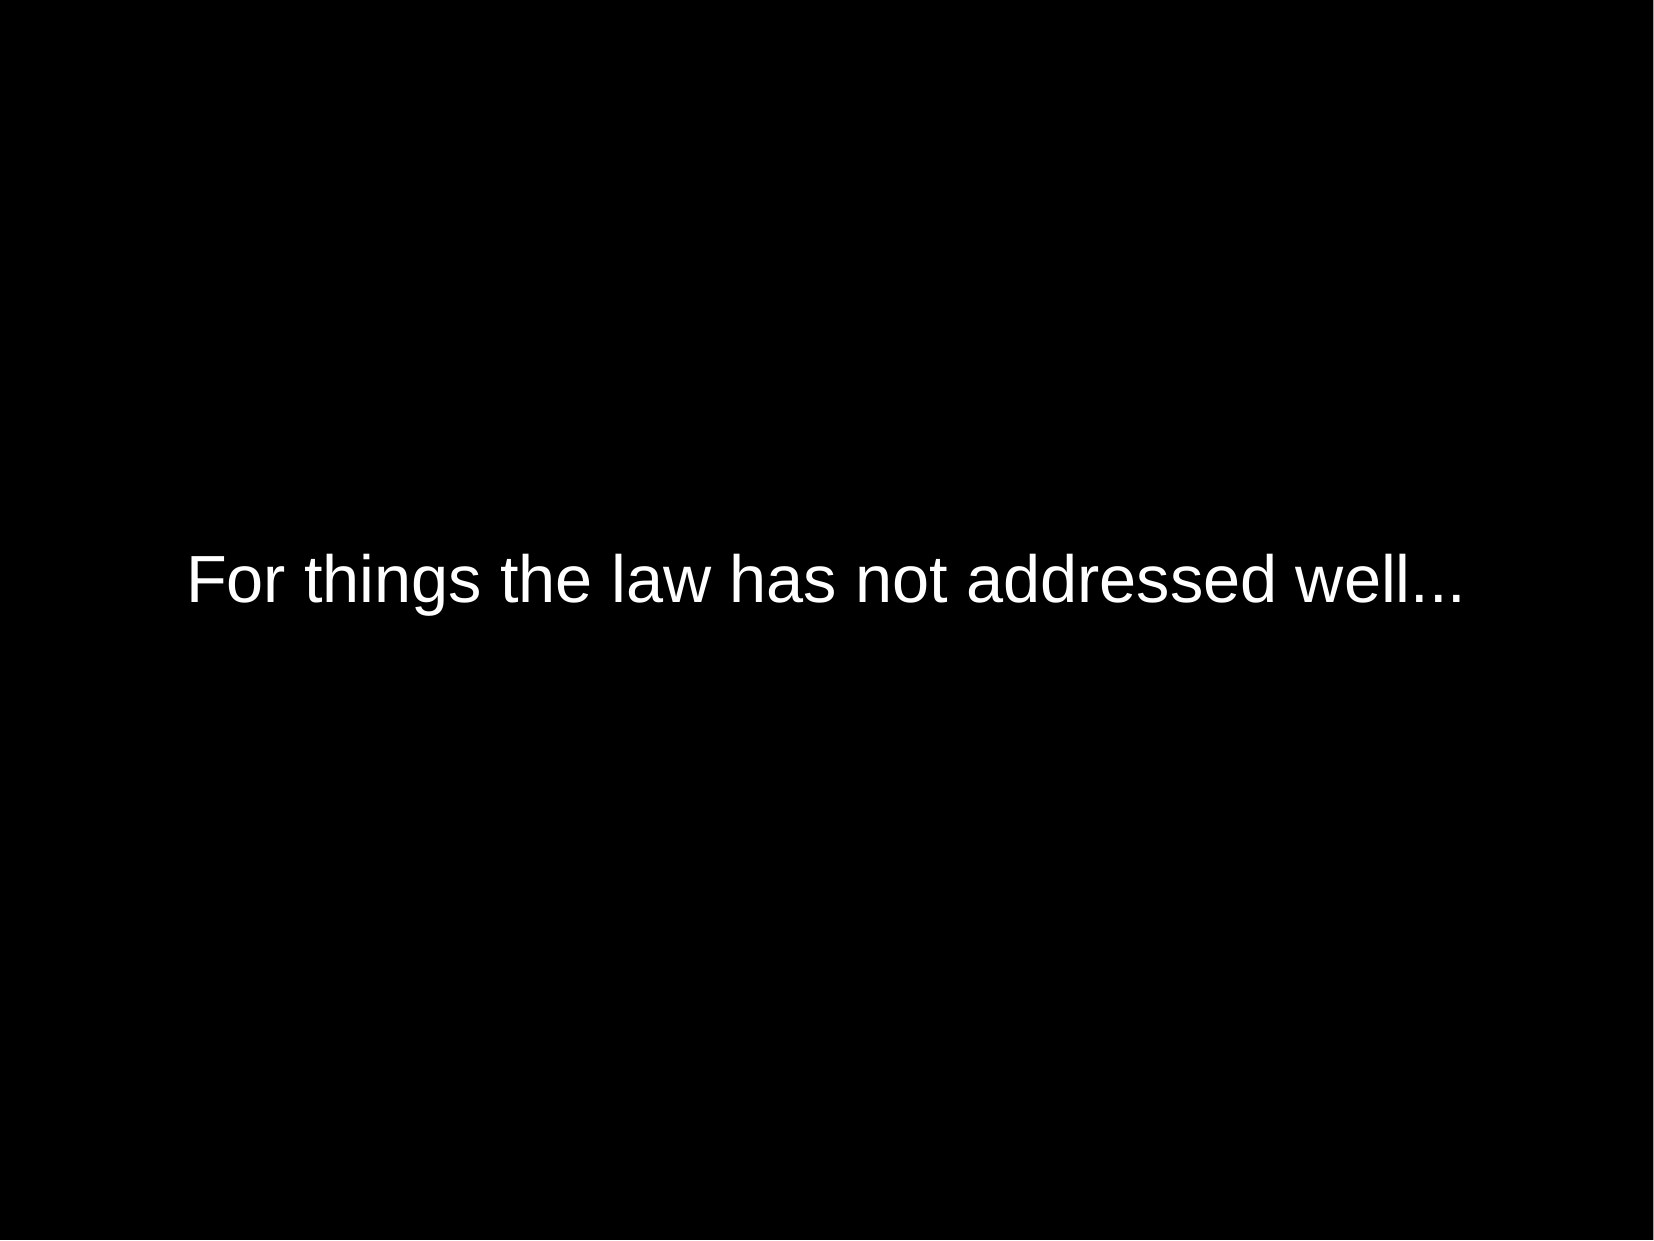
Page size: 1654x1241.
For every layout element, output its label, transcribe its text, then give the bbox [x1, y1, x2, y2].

subtitle For things the law has not addressed well... [82, 56, 1571, 1102]
